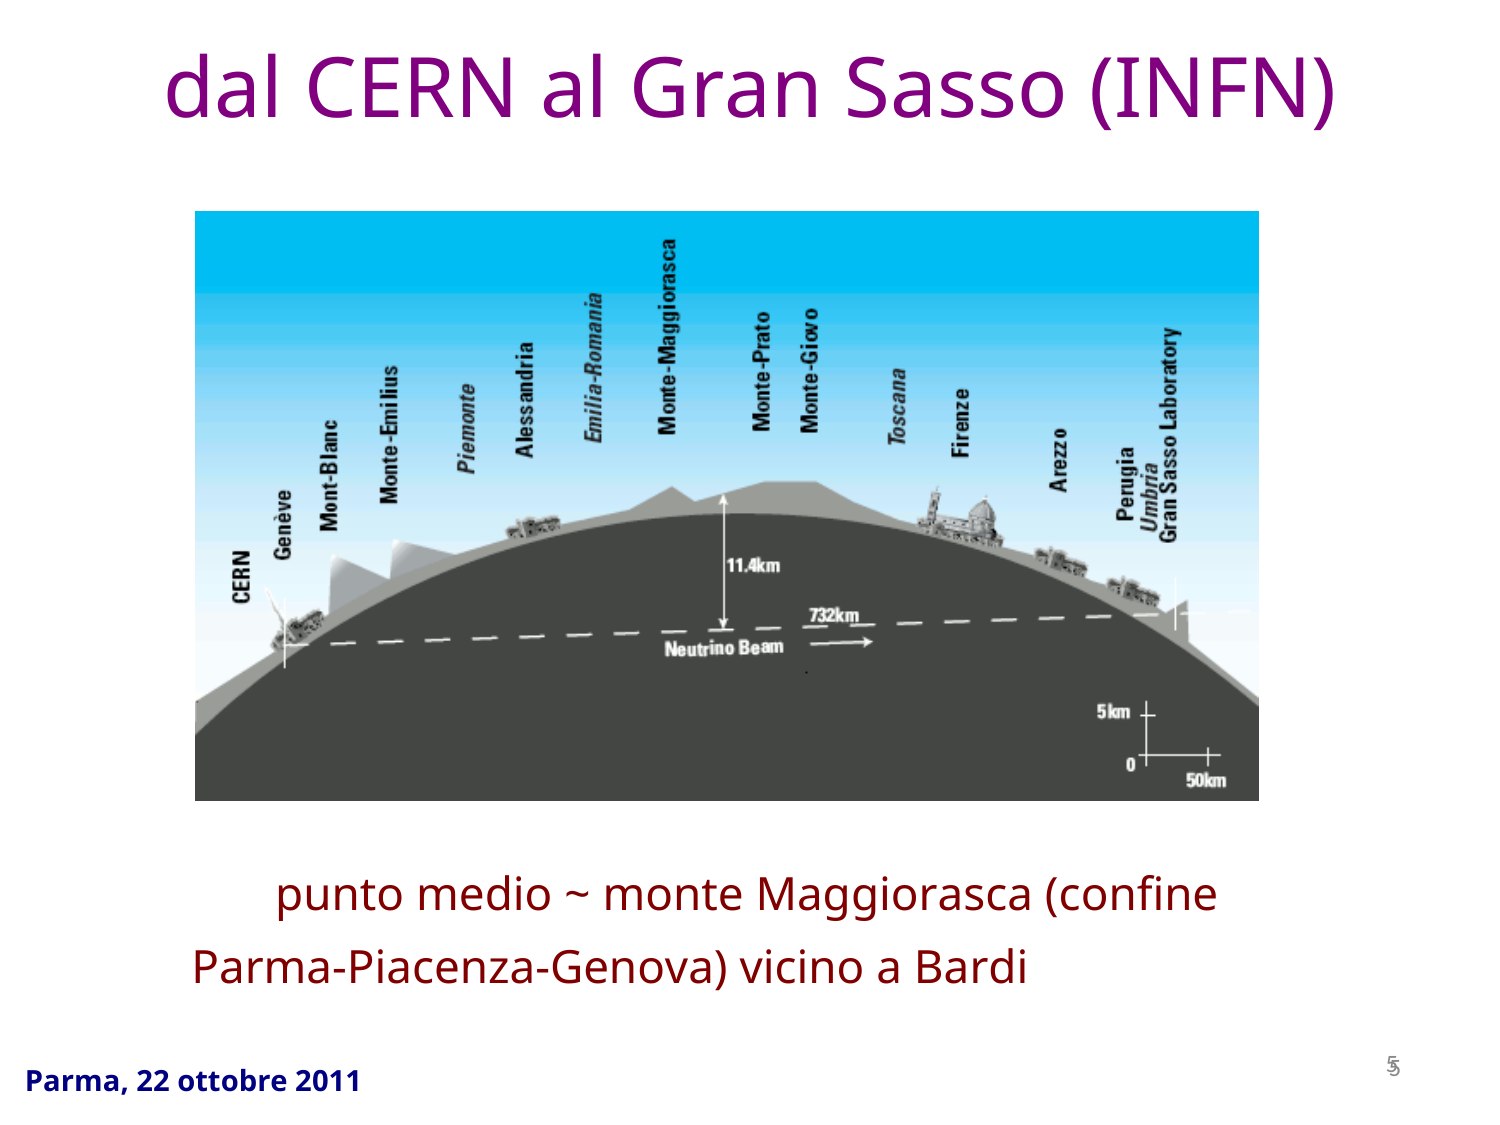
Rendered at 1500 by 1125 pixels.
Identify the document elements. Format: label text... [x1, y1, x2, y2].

text_box punto medio ~ monte Maggiorasca (confine Parma-Piacenza-Genova) vicino a Bardi [191, 806, 1279, 1033]
picture [195, 293, 1259, 801]
text_box <number> [1074, 1042, 1417, 1095]
text_box dal CERN al Gran Sasso (INFN) [76, 0, 1426, 135]
